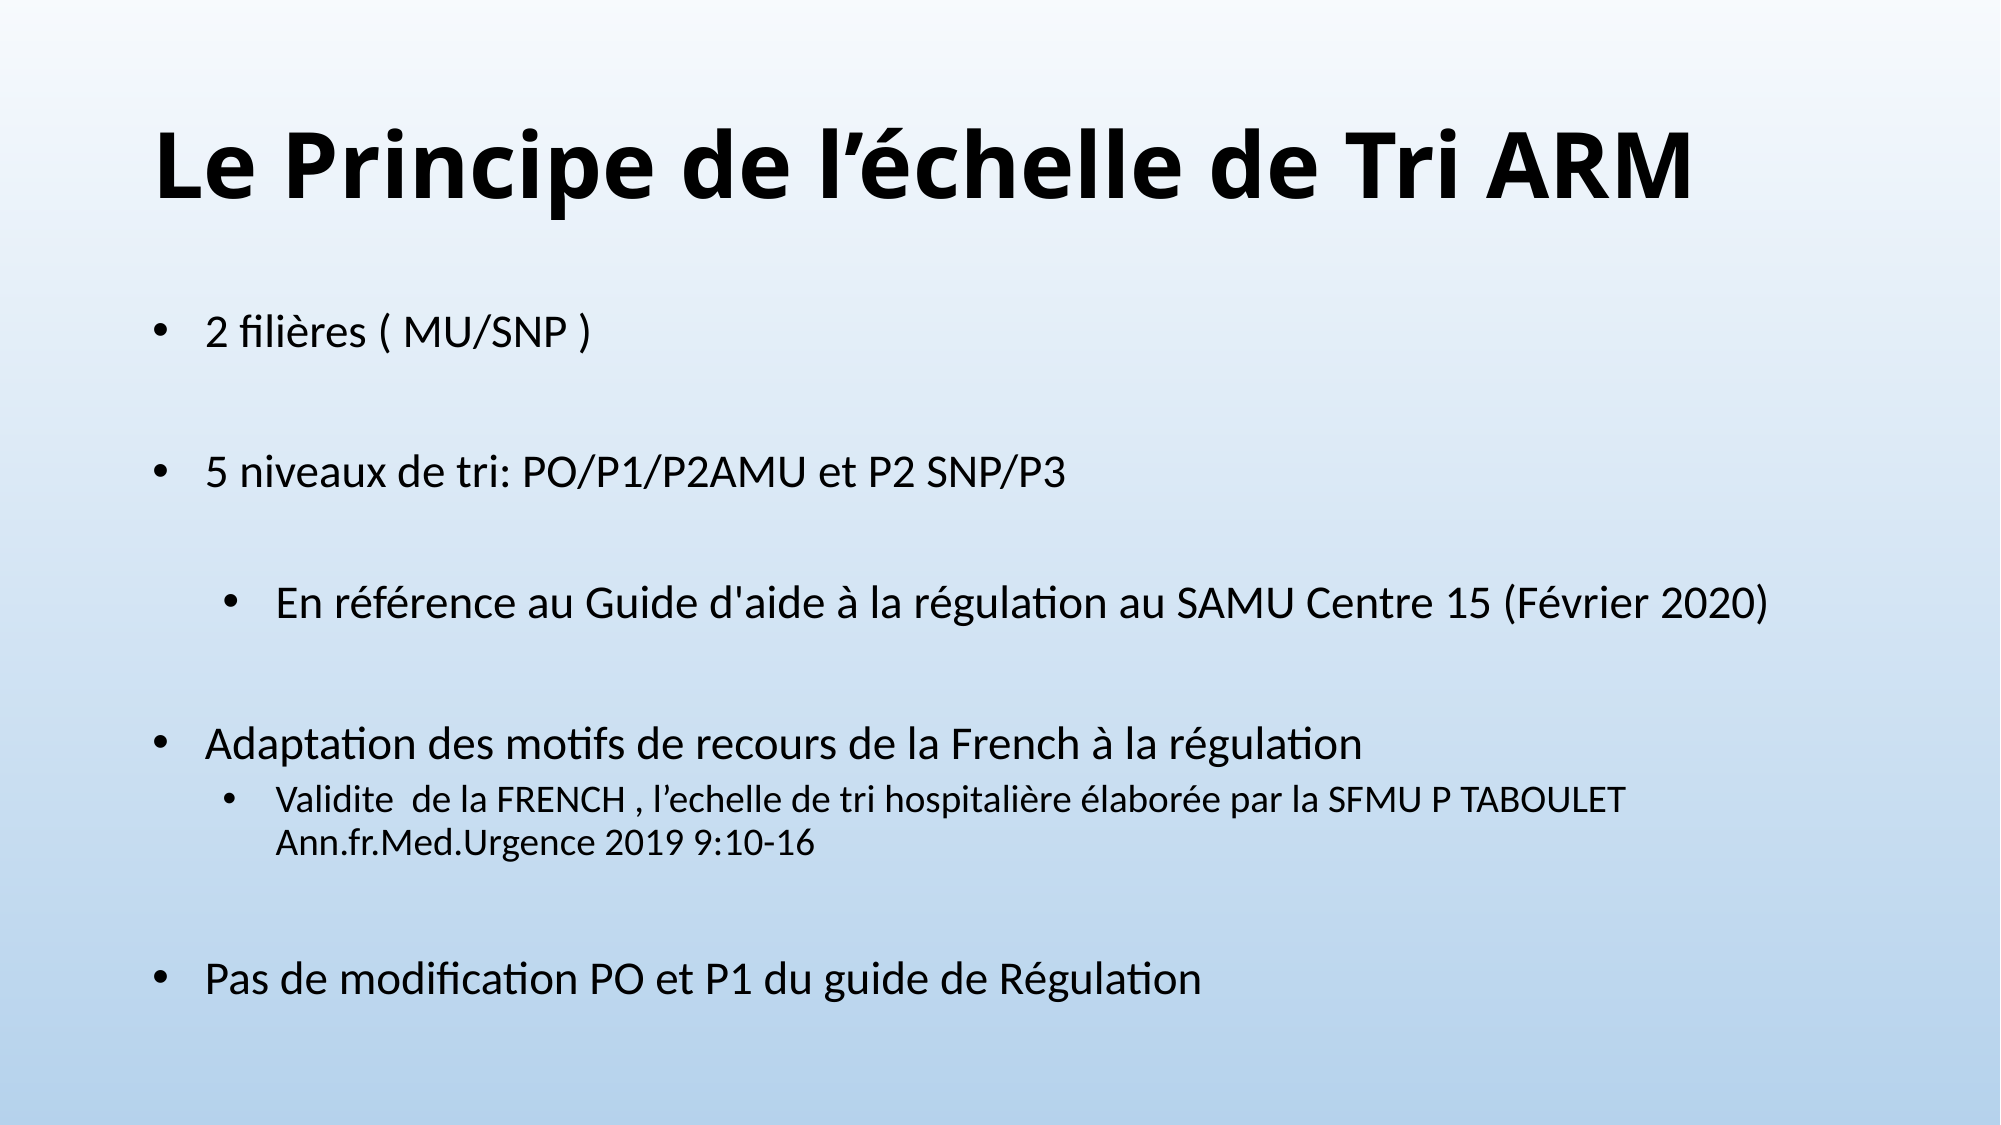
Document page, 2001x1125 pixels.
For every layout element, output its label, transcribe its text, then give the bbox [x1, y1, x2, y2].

list 2 filières ( MU/SNP ) 5 niveaux de tri: PO/P1/P2AMU et P2 SNP/P3 En référence au Guide d'aide à la régulation au SAMU Centre 15 (Février 2020) Adaptation des motifs de recours de la French à la régulation Validite de la FRENCH , l’echelle de tri hospitalière élaborée par la SFMU P TABOULET Ann.fr.Med.Urgence 2019 9:10-16 Pas de modification PO et P1 du guide de Régulation [137, 299, 1917, 1014]
title Le Principe de l’échelle de Tri ARM [137, 59, 1863, 278]
